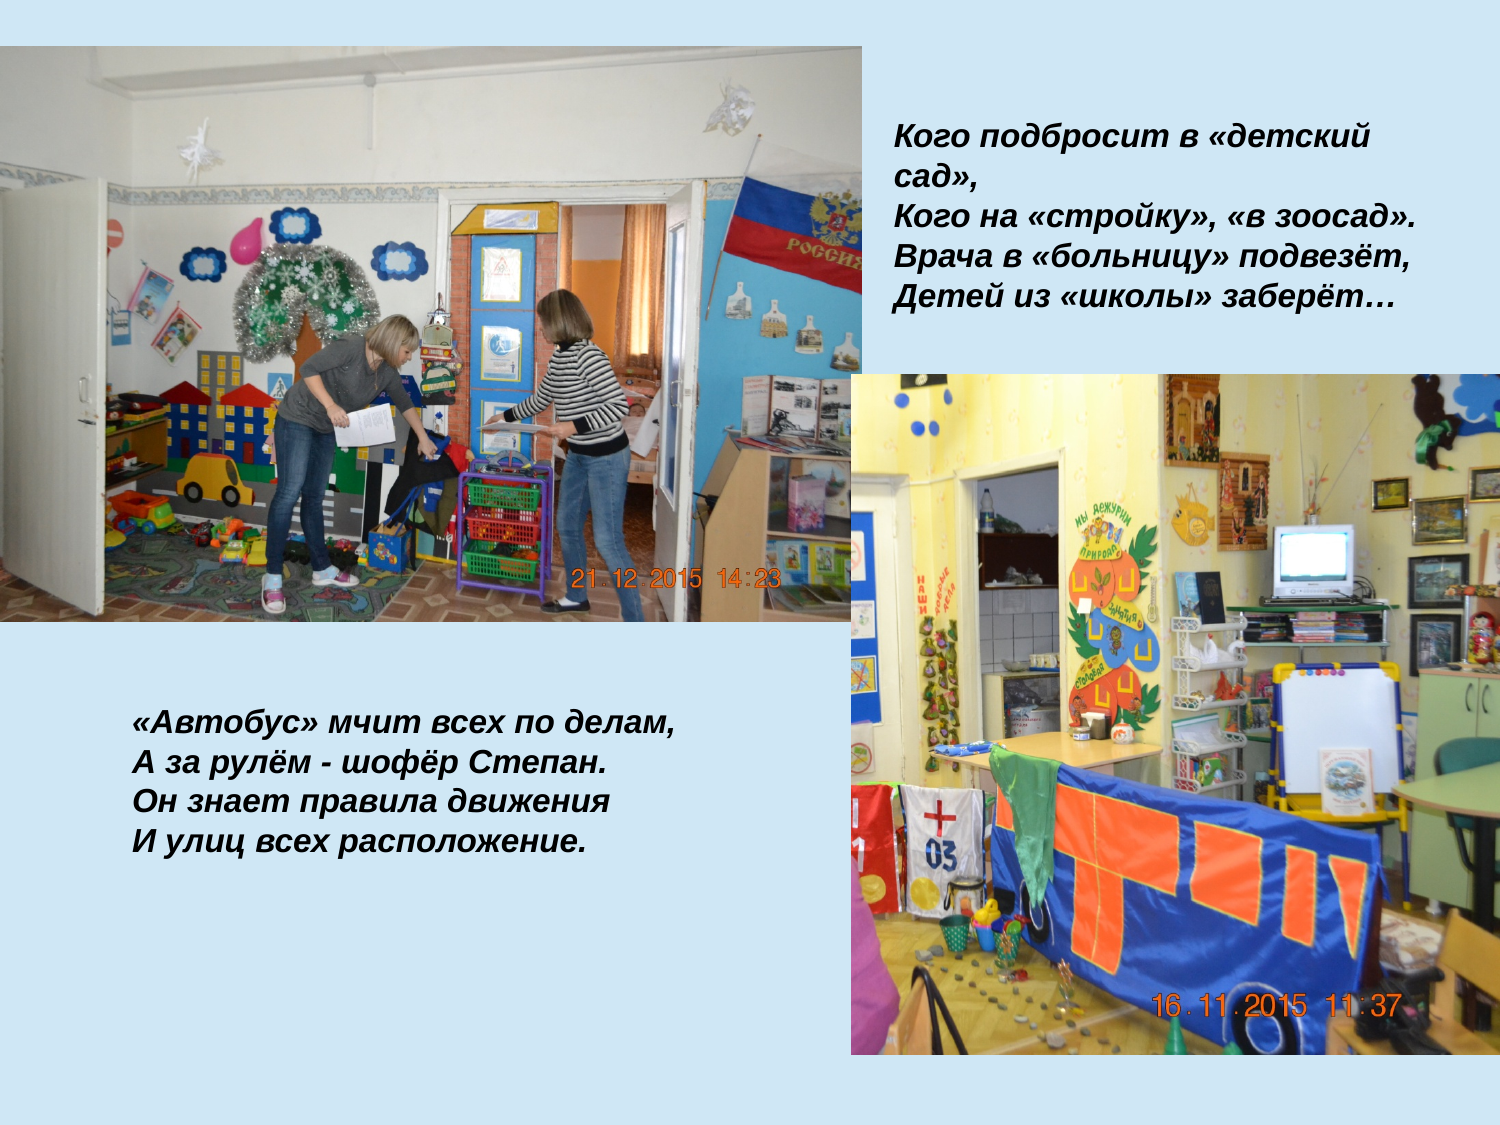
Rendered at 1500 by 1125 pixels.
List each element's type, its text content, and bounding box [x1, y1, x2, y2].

text_box «Автобус» мчит всех по делам, А за рулём - шофёр Степан. Он знает правила движения И улиц всех расположение. [117, 692, 727, 868]
picture [0, 46, 1500, 1055]
text_box Кого подбросит в «детский сад», Кого на «стройку», «в зоосад». Врача в «больницу» подвезёт, Детей из «школы» заберёт… [878, 106, 1477, 322]
